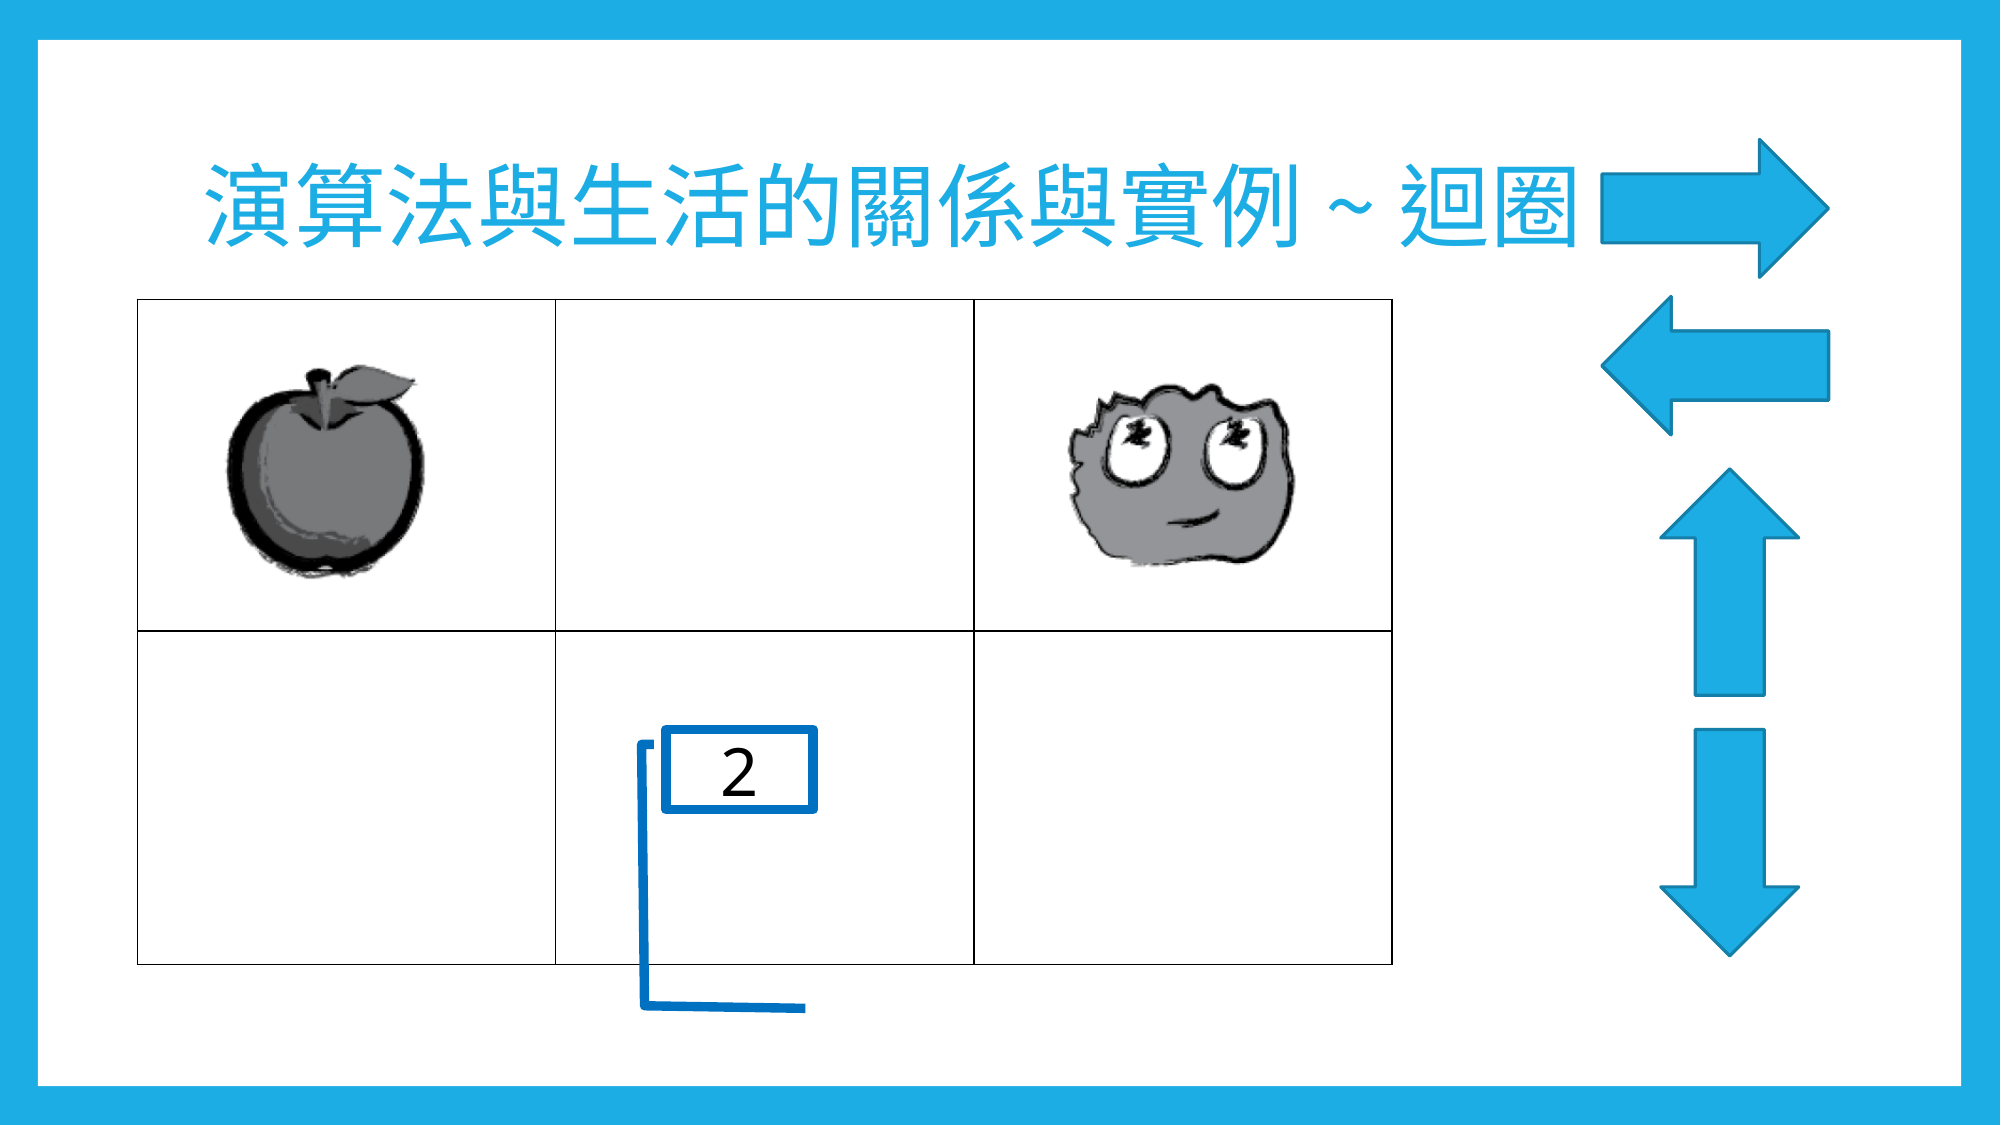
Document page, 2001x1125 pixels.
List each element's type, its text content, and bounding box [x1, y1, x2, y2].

table_header [138, 300, 555, 630]
text_box [1601, 139, 1829, 278]
table_cell [975, 632, 1391, 964]
table_cell [556, 632, 973, 964]
text_box 2 [666, 729, 813, 810]
table_cell [138, 632, 555, 964]
text_box [1602, 296, 1829, 435]
text_box [1660, 468, 1799, 696]
title 演算法與生活的關係與實例~迴圈 [187, 99, 1808, 323]
table_header [556, 300, 973, 630]
picture [209, 353, 447, 585]
picture [1066, 353, 1299, 578]
table_header [975, 300, 1391, 630]
text_box [1660, 729, 1799, 956]
